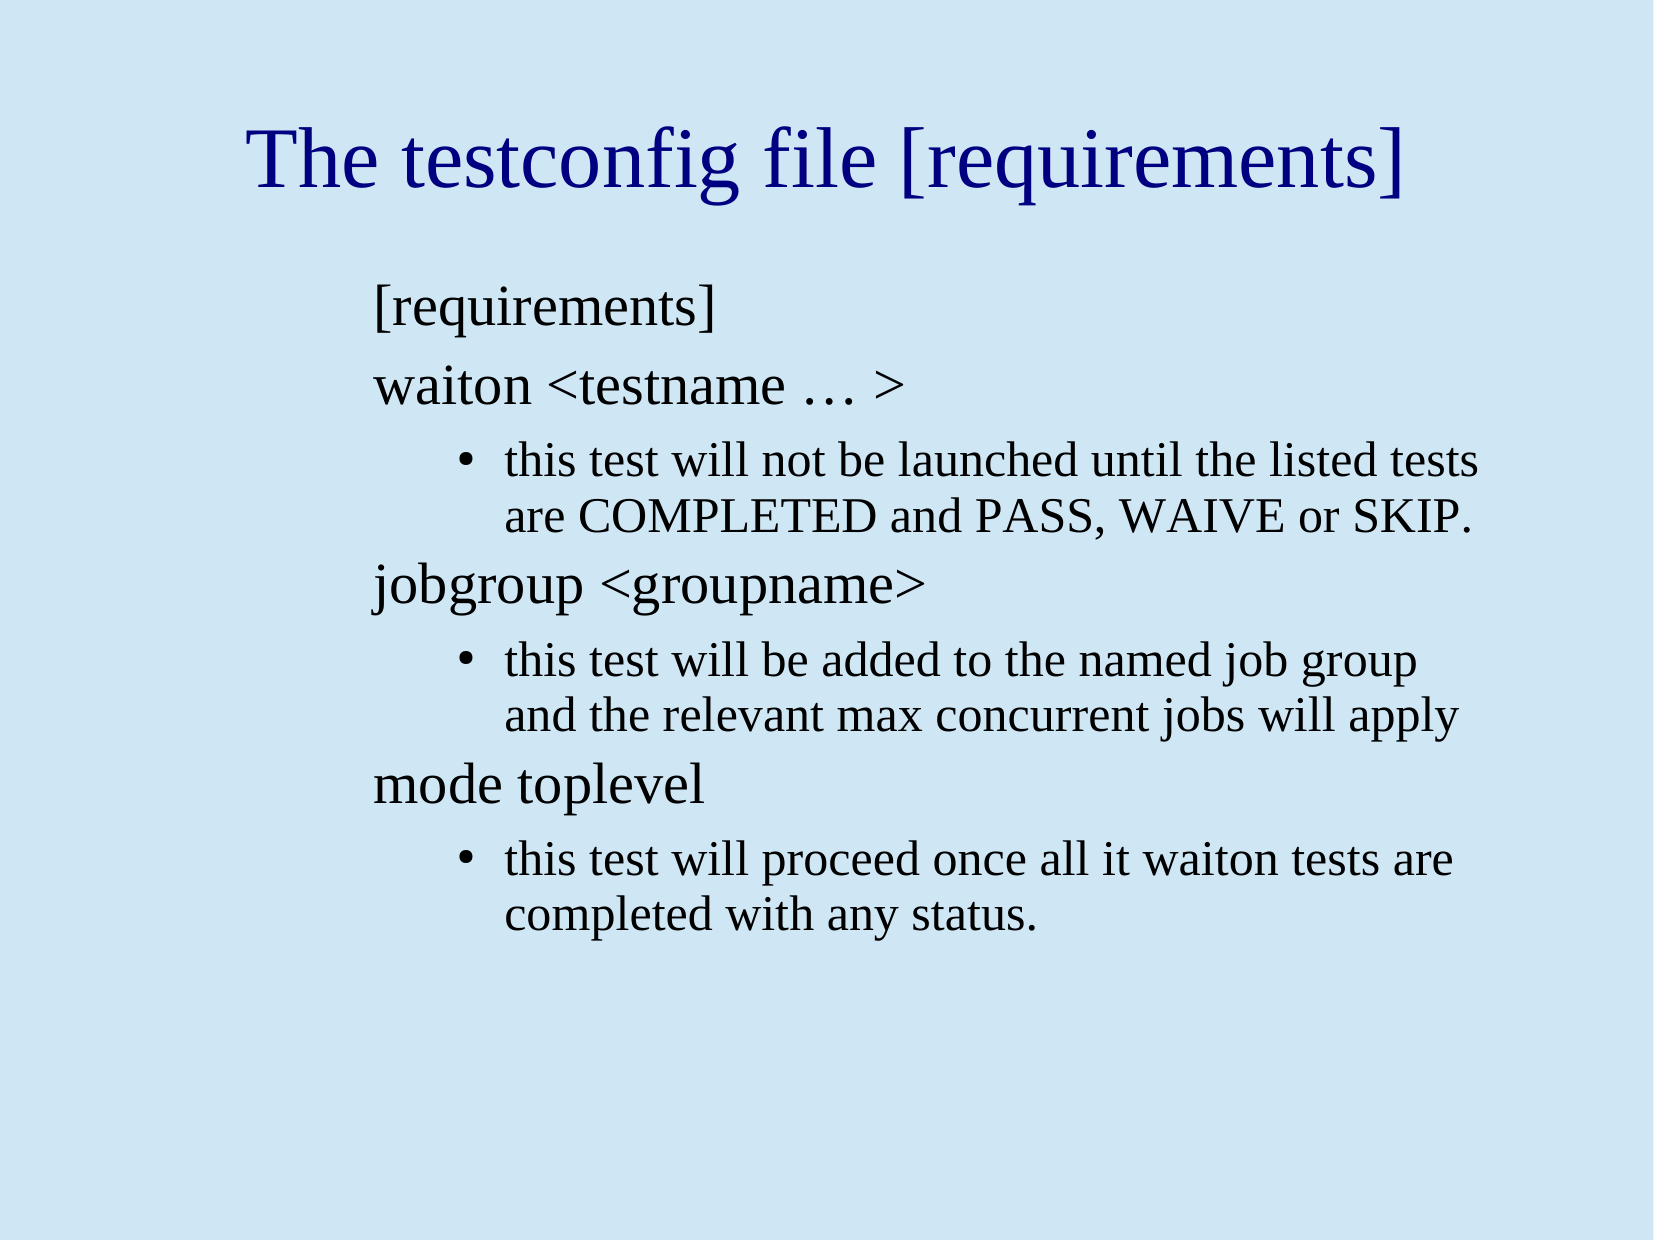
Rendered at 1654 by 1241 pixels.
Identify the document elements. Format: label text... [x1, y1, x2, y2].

title The testconfig file [requirements] [82, 55, 1571, 263]
list [requirements] waiton <testname … > this test will not be launched until the listed tests are COMPLETED and PASS, WAIVE or SKIP. jobgroup <groupname> this test will be added to the named job group and the relevant max concurrent jobs will apply mode toplevel this test will proceed once all it waiton tests are completed with any status. [141, 273, 1501, 1075]
